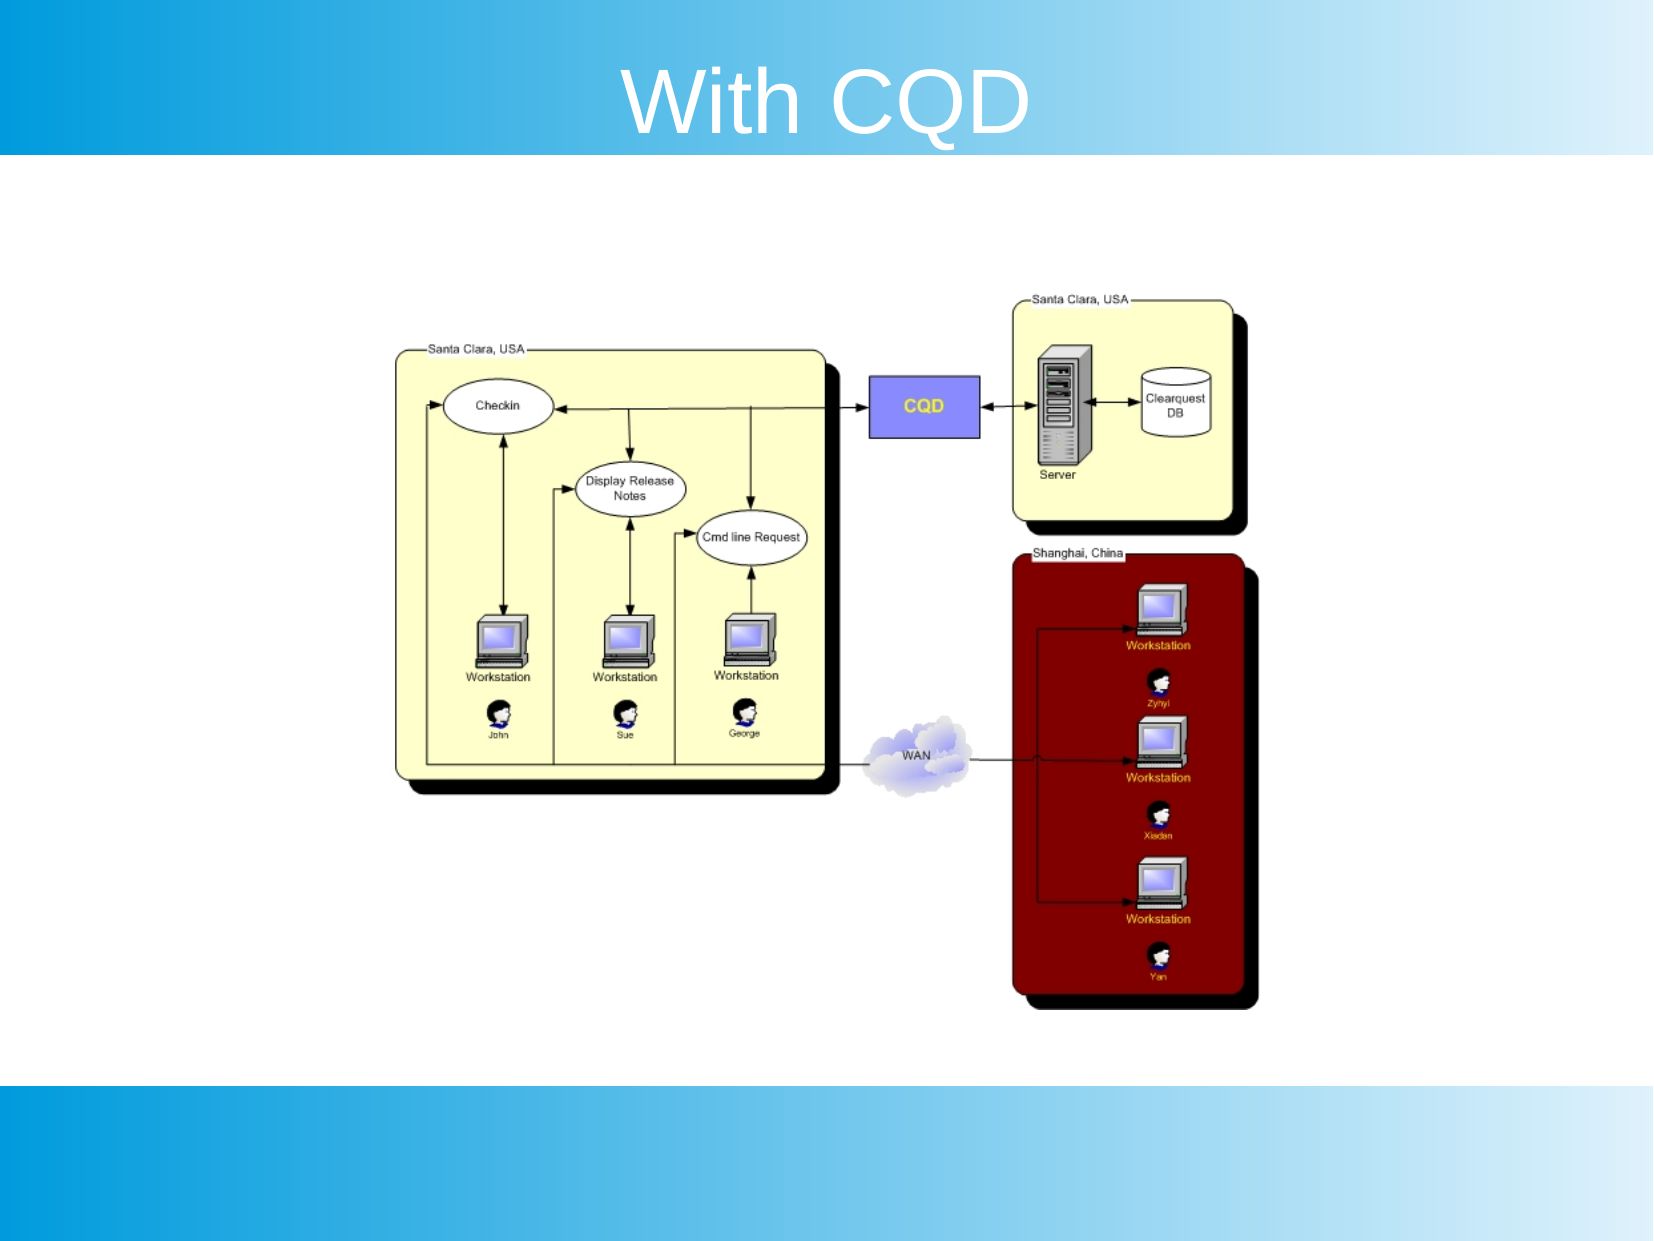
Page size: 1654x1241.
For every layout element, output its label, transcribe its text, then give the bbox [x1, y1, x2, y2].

picture [241, 290, 1413, 1010]
title With CQD [82, 49, 1571, 155]
